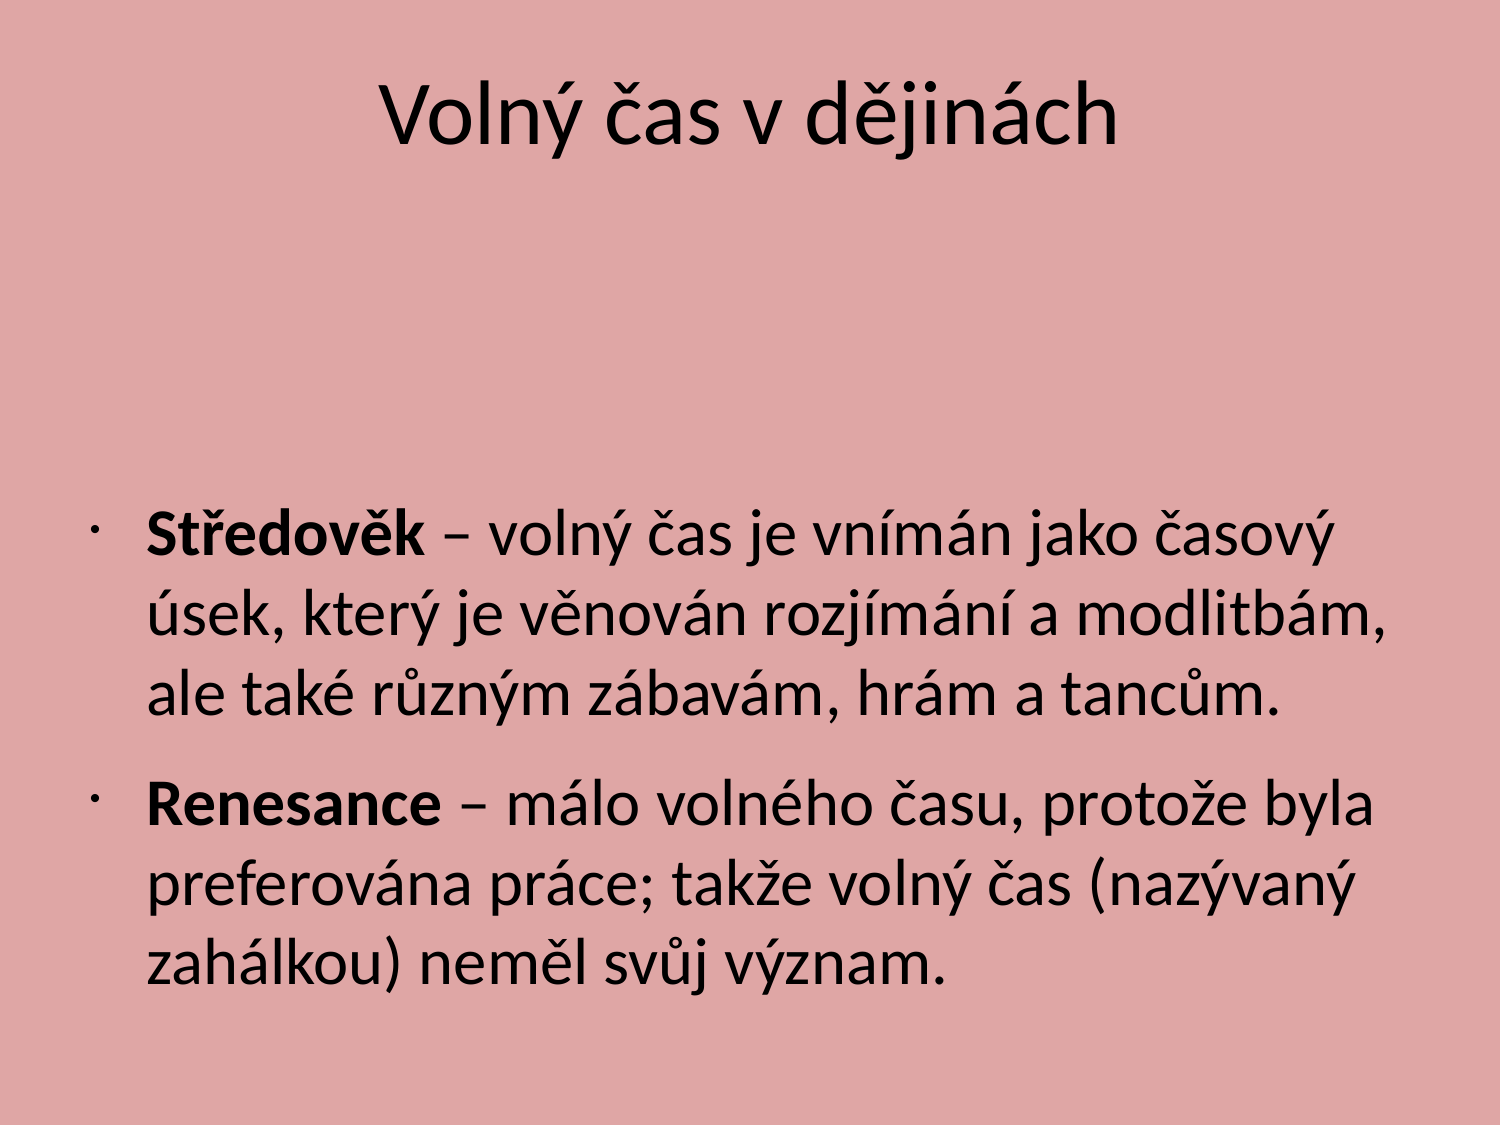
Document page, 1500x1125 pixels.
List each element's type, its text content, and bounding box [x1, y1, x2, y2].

title Volný čas v dějinách [75, 45, 1425, 233]
list Středověk – volný čas je vnímán jako časový úsek, který je věnován rozjímání a modlitbám, ale také různým zábavám, hrám a tancům. Renesance – málo volného času, protože byla preferována práce; takže volný čas (nazývaný zahálkou) neměl svůj význam. [75, 262, 1425, 1005]
